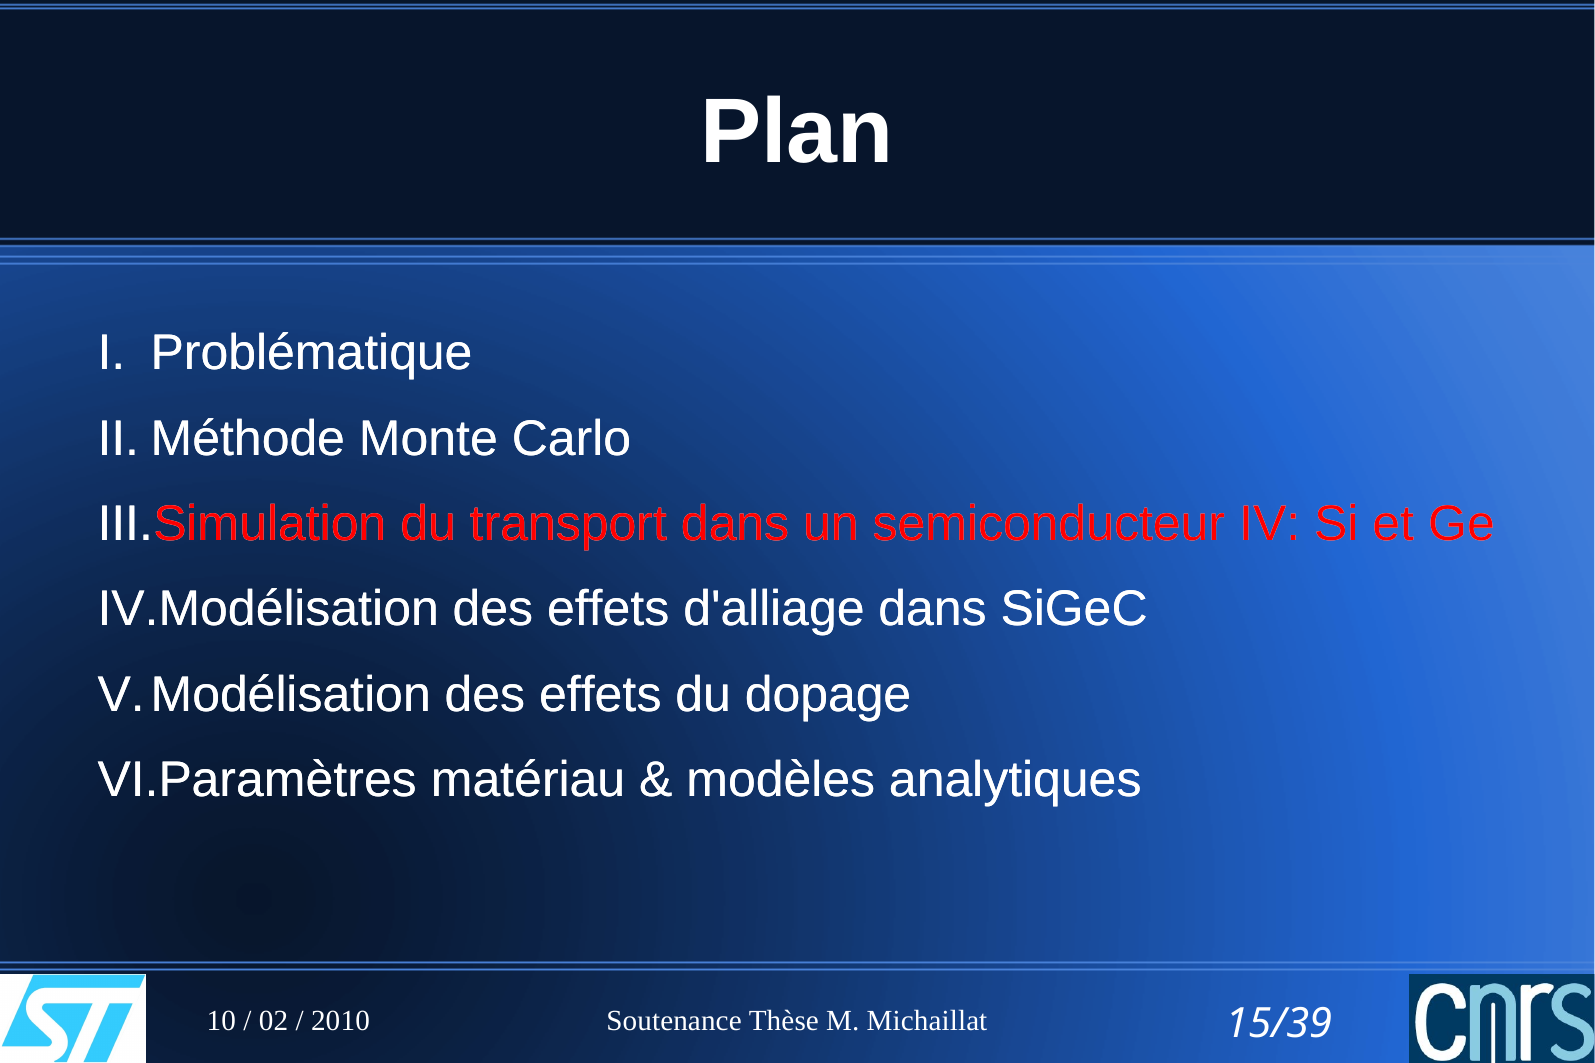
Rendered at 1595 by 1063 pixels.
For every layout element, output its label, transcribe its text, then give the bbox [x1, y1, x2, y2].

picture [0, 0, 1595, 1063]
title Plan [79, 42, 1515, 220]
list Problématique Méthode Monte Carlo Simulation du transport dans un semiconducteur IV: Si et Ge Modélisation des effets d'alliage dans SiGeC Modélisation des effets du dopage Paramètres matériau & modèles analytiques [79, 324, 1515, 916]
